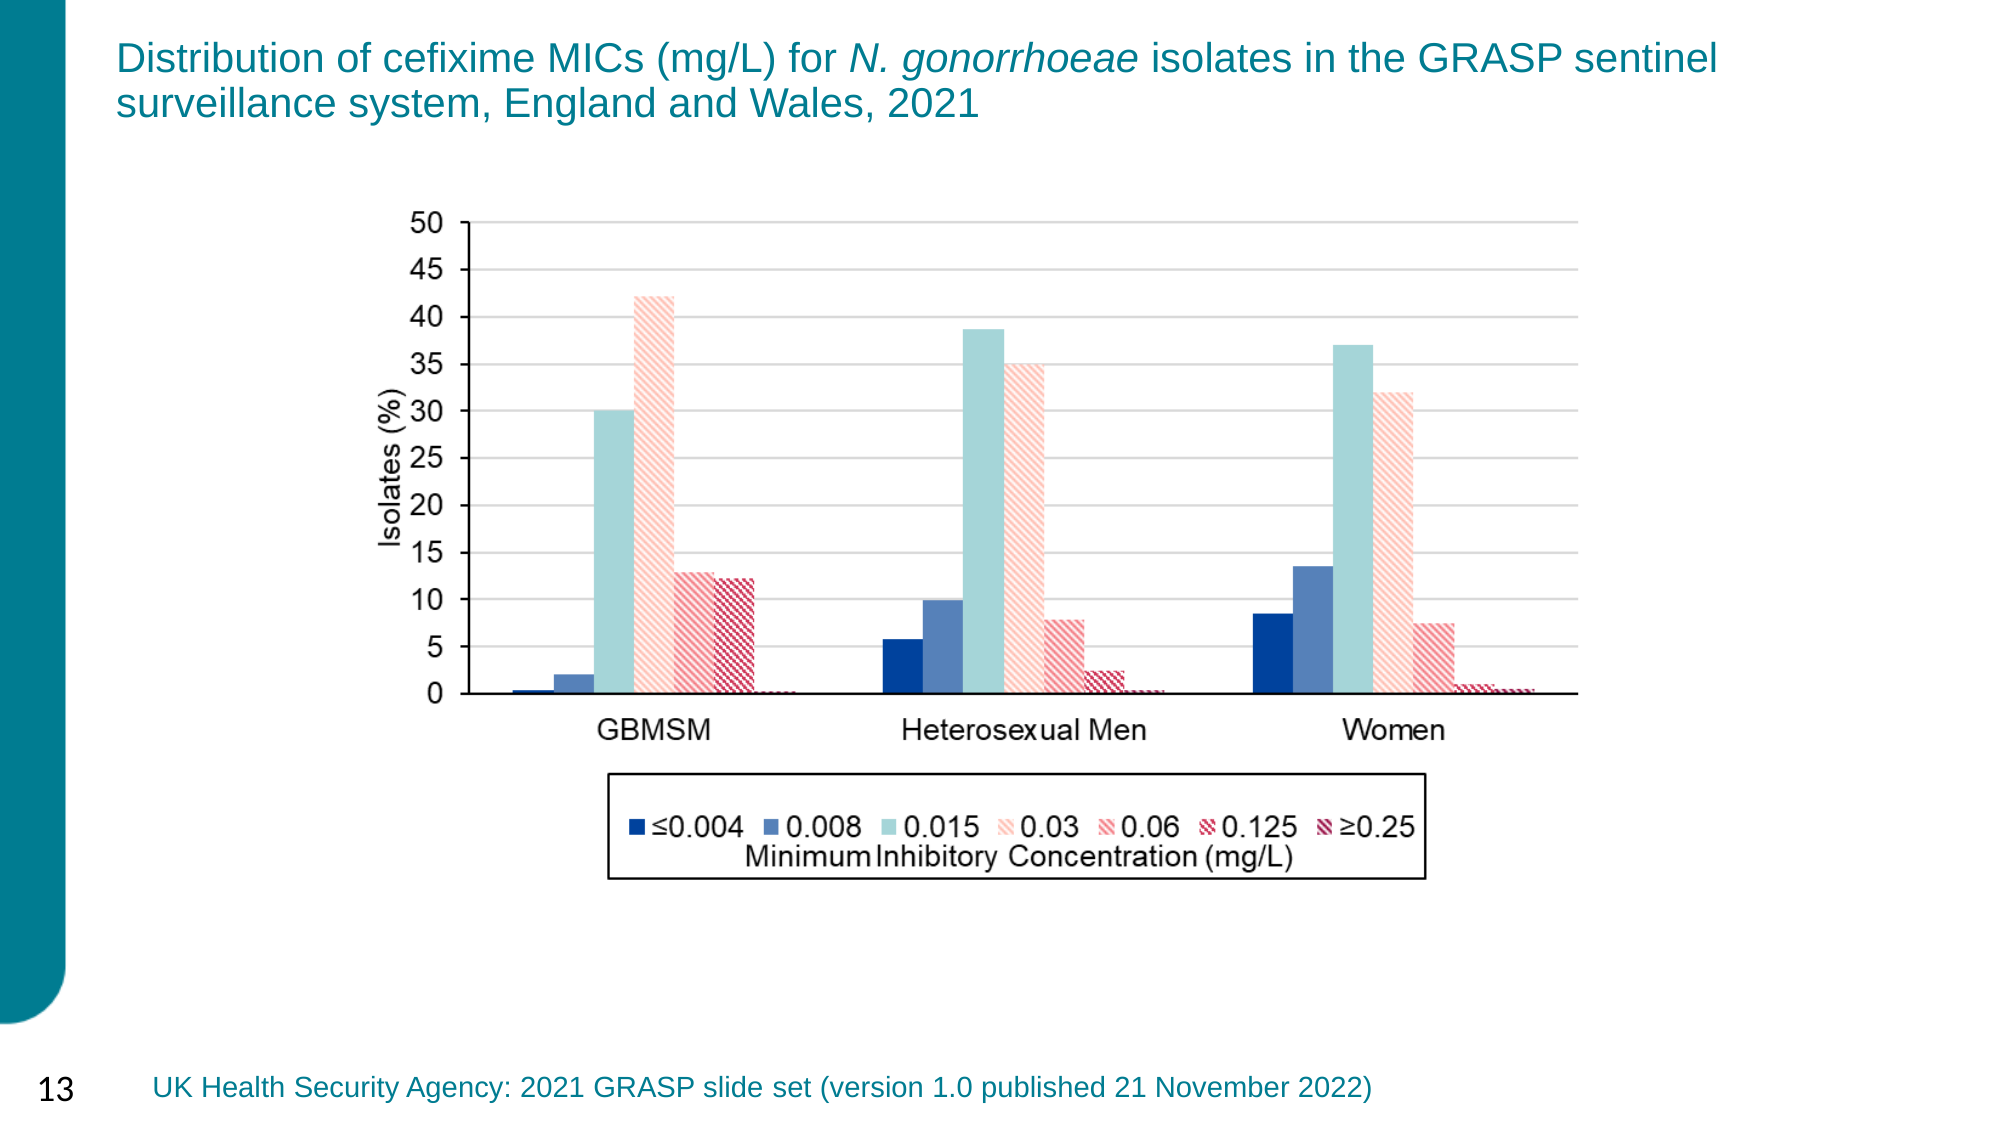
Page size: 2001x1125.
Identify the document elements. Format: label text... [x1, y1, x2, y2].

text_box UK Health Security Agency: 2021 GRASP slide set (version 1.0 published 21 November 2022) [137, 1056, 1780, 1116]
title Distribution of cefixime MICs (mg/L) for N. gonorrhoeae isolates in the GRASP sentinel surveillance system, England and Wales, 2021 [101, 29, 1926, 189]
picture [355, 153, 1645, 920]
text_box [21, 1056, 120, 1117]
